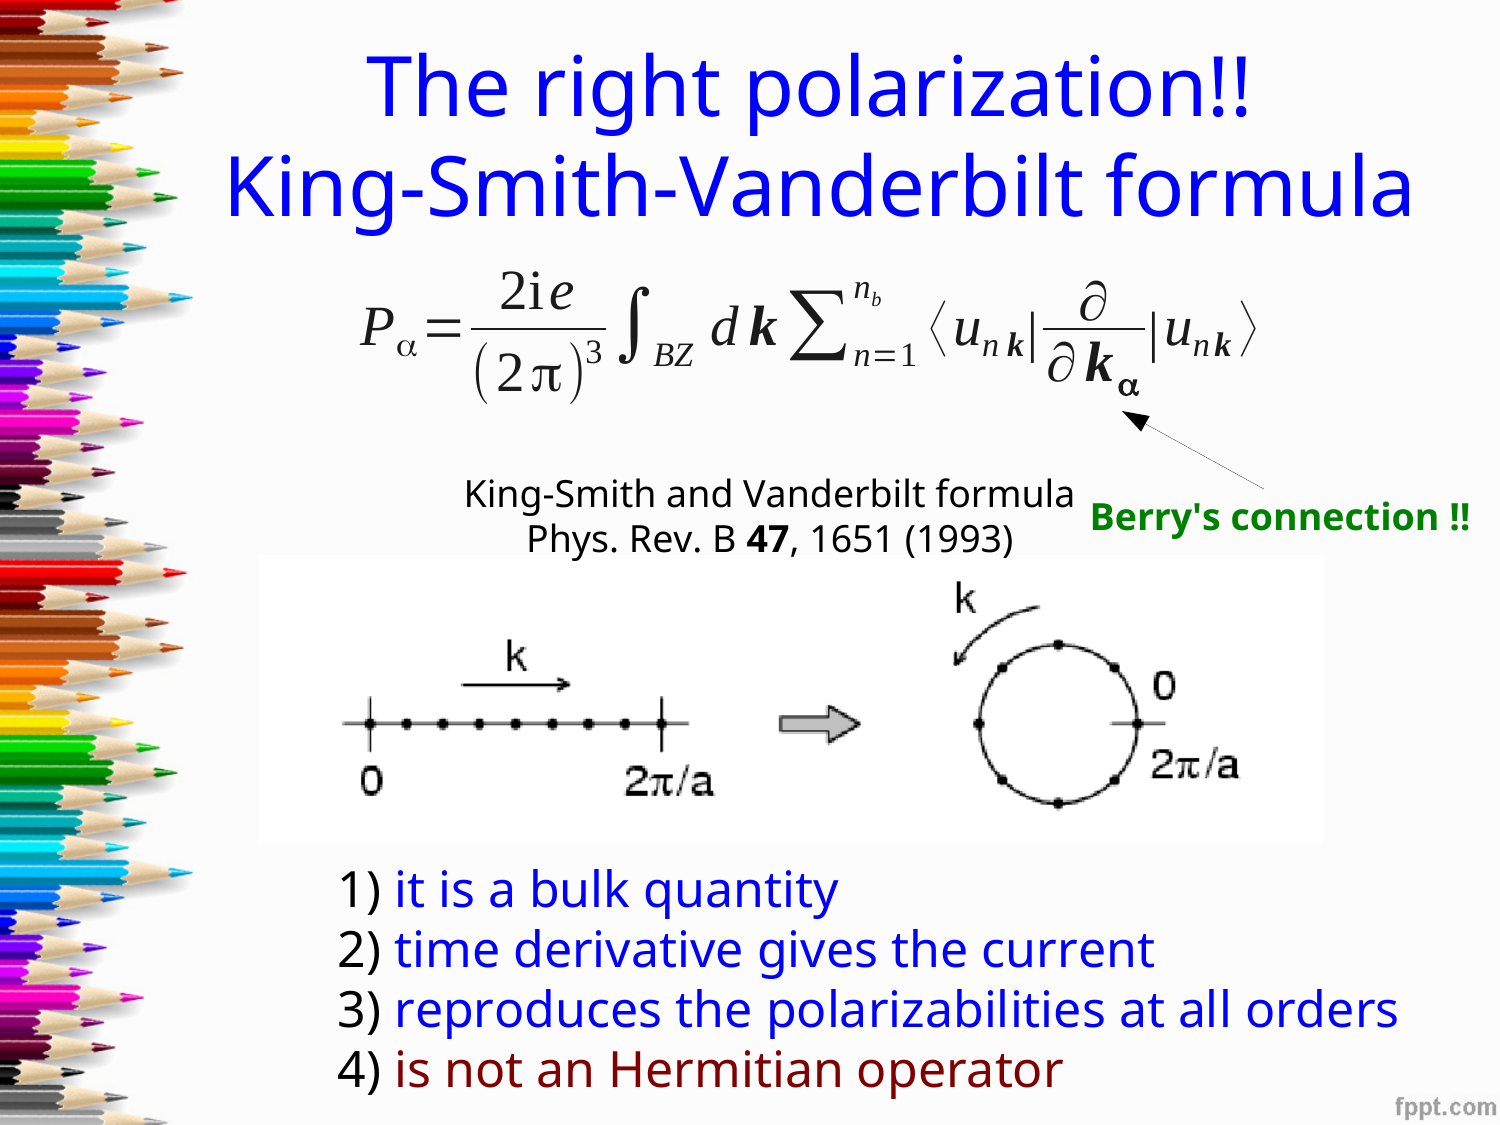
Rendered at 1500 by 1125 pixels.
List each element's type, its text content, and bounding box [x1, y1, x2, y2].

text_box Berry's connection !! [1074, 485, 1500, 546]
picture [0, 0, 1500, 1125]
text_box King-Smith and Vanderbilt formula Phys. Rev. B 47, 1651 (1993) [448, 462, 1021, 567]
chart [342, 259, 1273, 407]
title The right polarization!! King-Smith-Vanderbilt formula [145, 25, 1496, 241]
text_box it is a bulk quantity time derivative gives the current reproduces the polarizabilities at all orders is not an Hermitian operator [323, 850, 1264, 1106]
